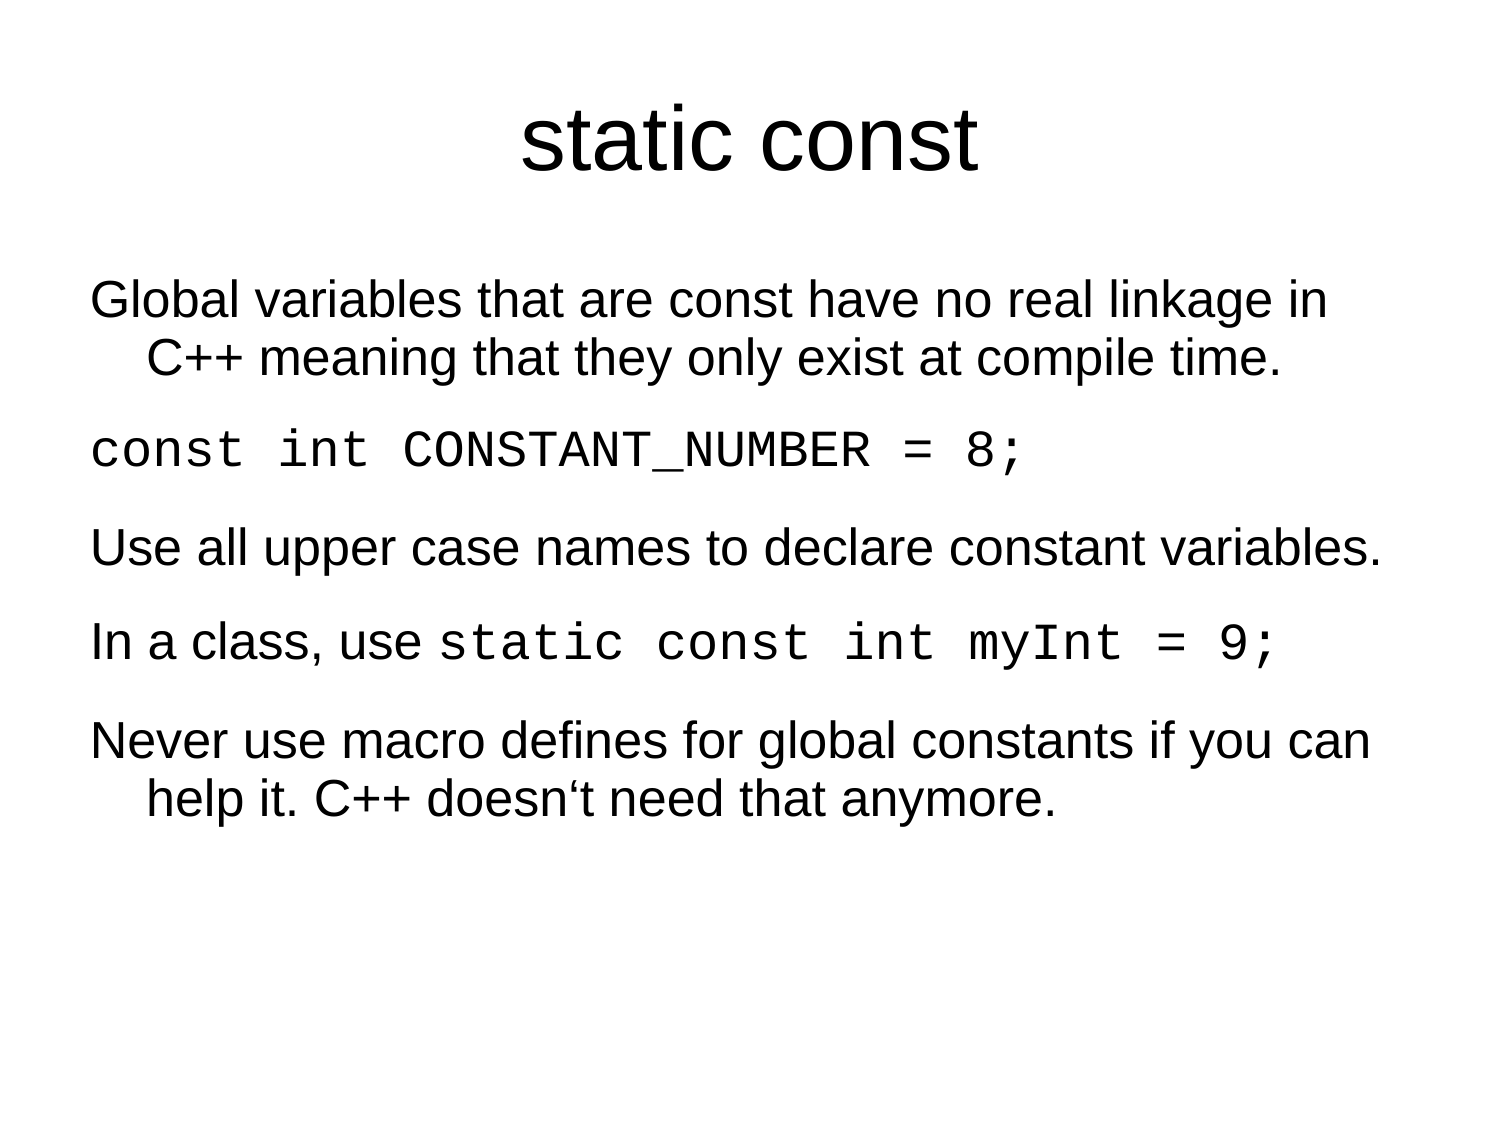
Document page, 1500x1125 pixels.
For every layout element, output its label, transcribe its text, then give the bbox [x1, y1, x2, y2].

title static const [75, 45, 1426, 233]
list Global variables that are const have no real linkage in C++ meaning that they only exist at compile time. const int CONSTANT_NUMBER = 8; Use all upper case names to declare constant variables. In a class, use static const int myInt = 9; Never use macro defines for global constants if you can help it. C++ doesn‘t need that anymore. [75, 262, 1426, 1006]
